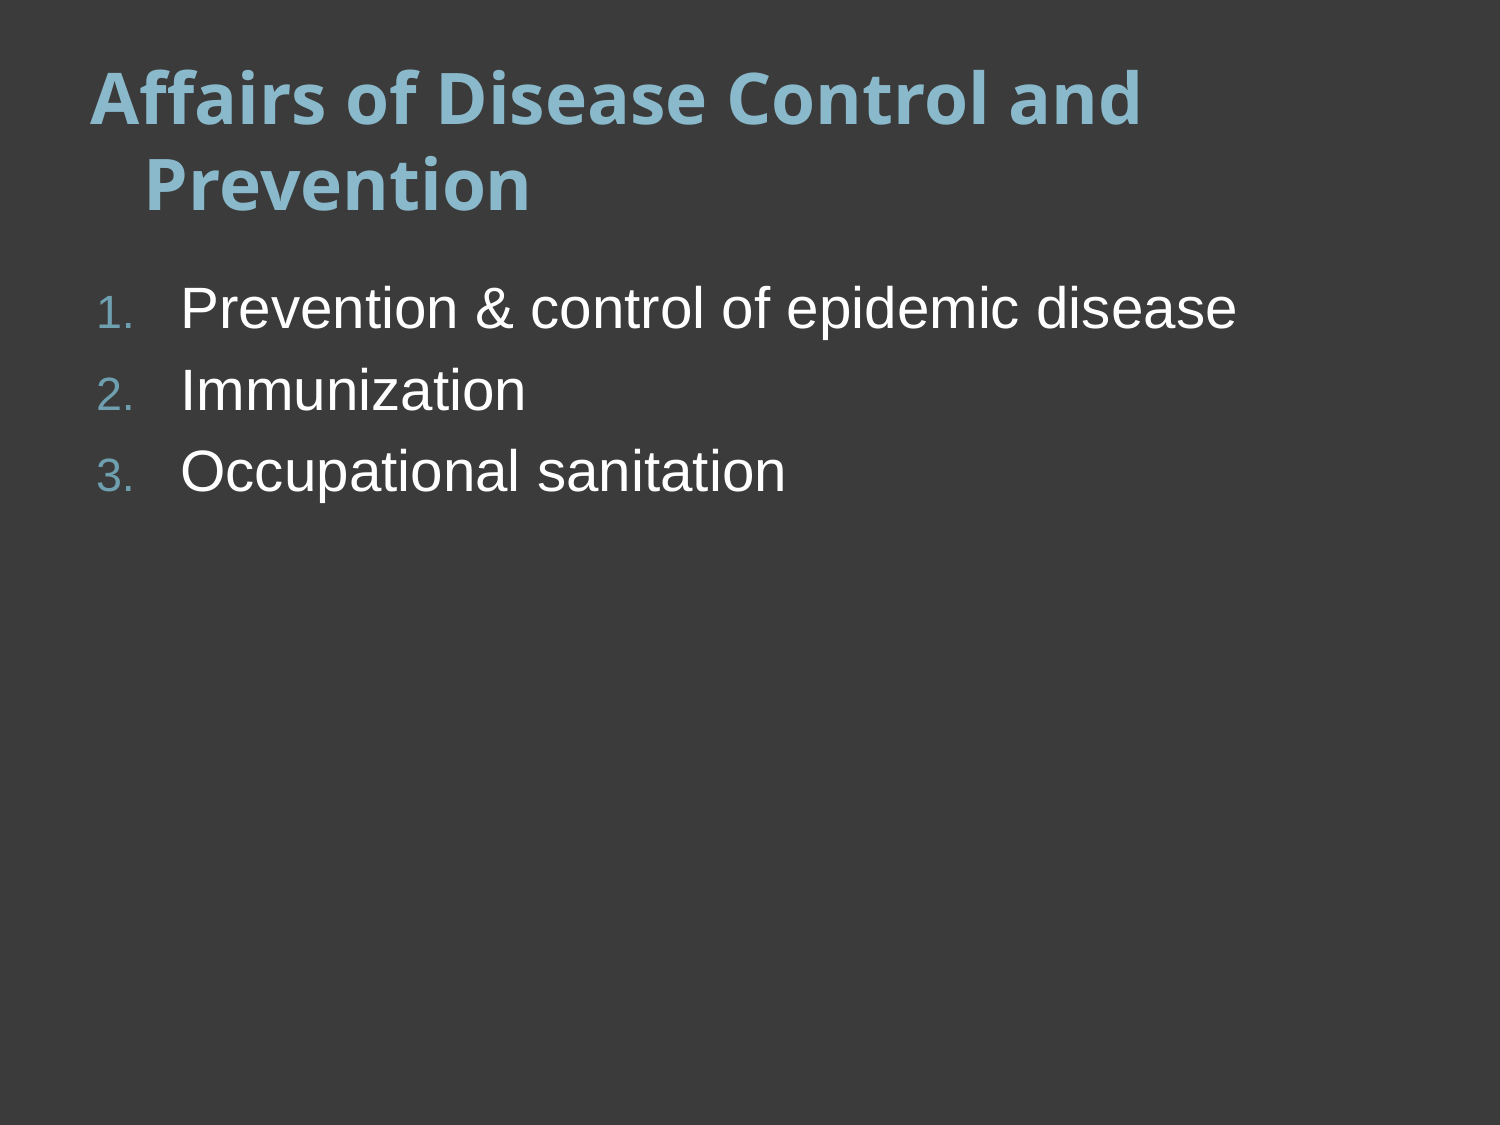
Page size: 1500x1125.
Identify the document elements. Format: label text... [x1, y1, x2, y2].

list Prevention & control of epidemic disease Immunization Occupational sanitation [75, 262, 1300, 1005]
title Affairs of Disease Control and Prevention [75, 45, 1447, 233]
